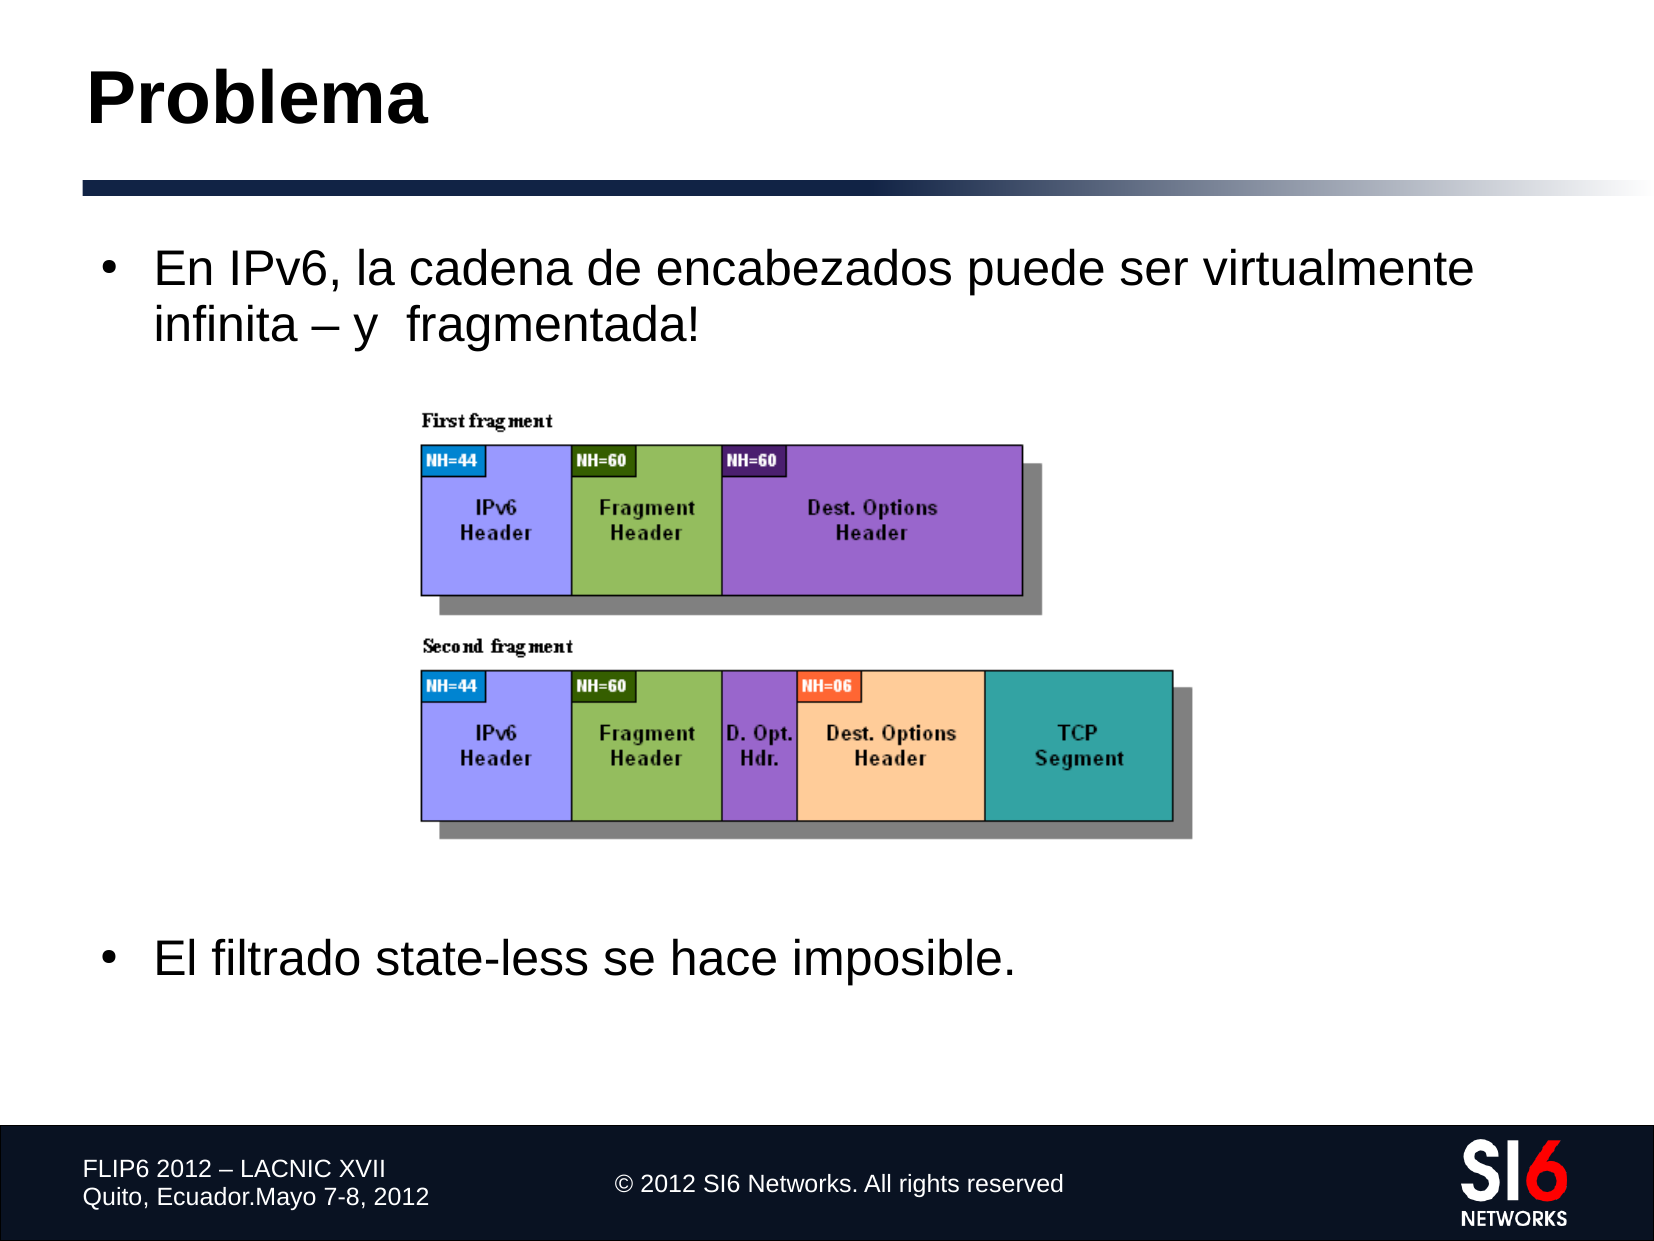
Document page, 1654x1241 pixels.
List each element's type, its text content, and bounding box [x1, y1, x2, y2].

picture [399, 404, 1321, 855]
picture [1461, 1139, 1567, 1226]
list El filtrado state-less se hace imposible. [82, 930, 1571, 1036]
list En IPv6, la cadena de encabezados puede ser virtualmente infinita – y fragmentada! [82, 240, 1571, 376]
title Problema [86, 30, 1576, 166]
